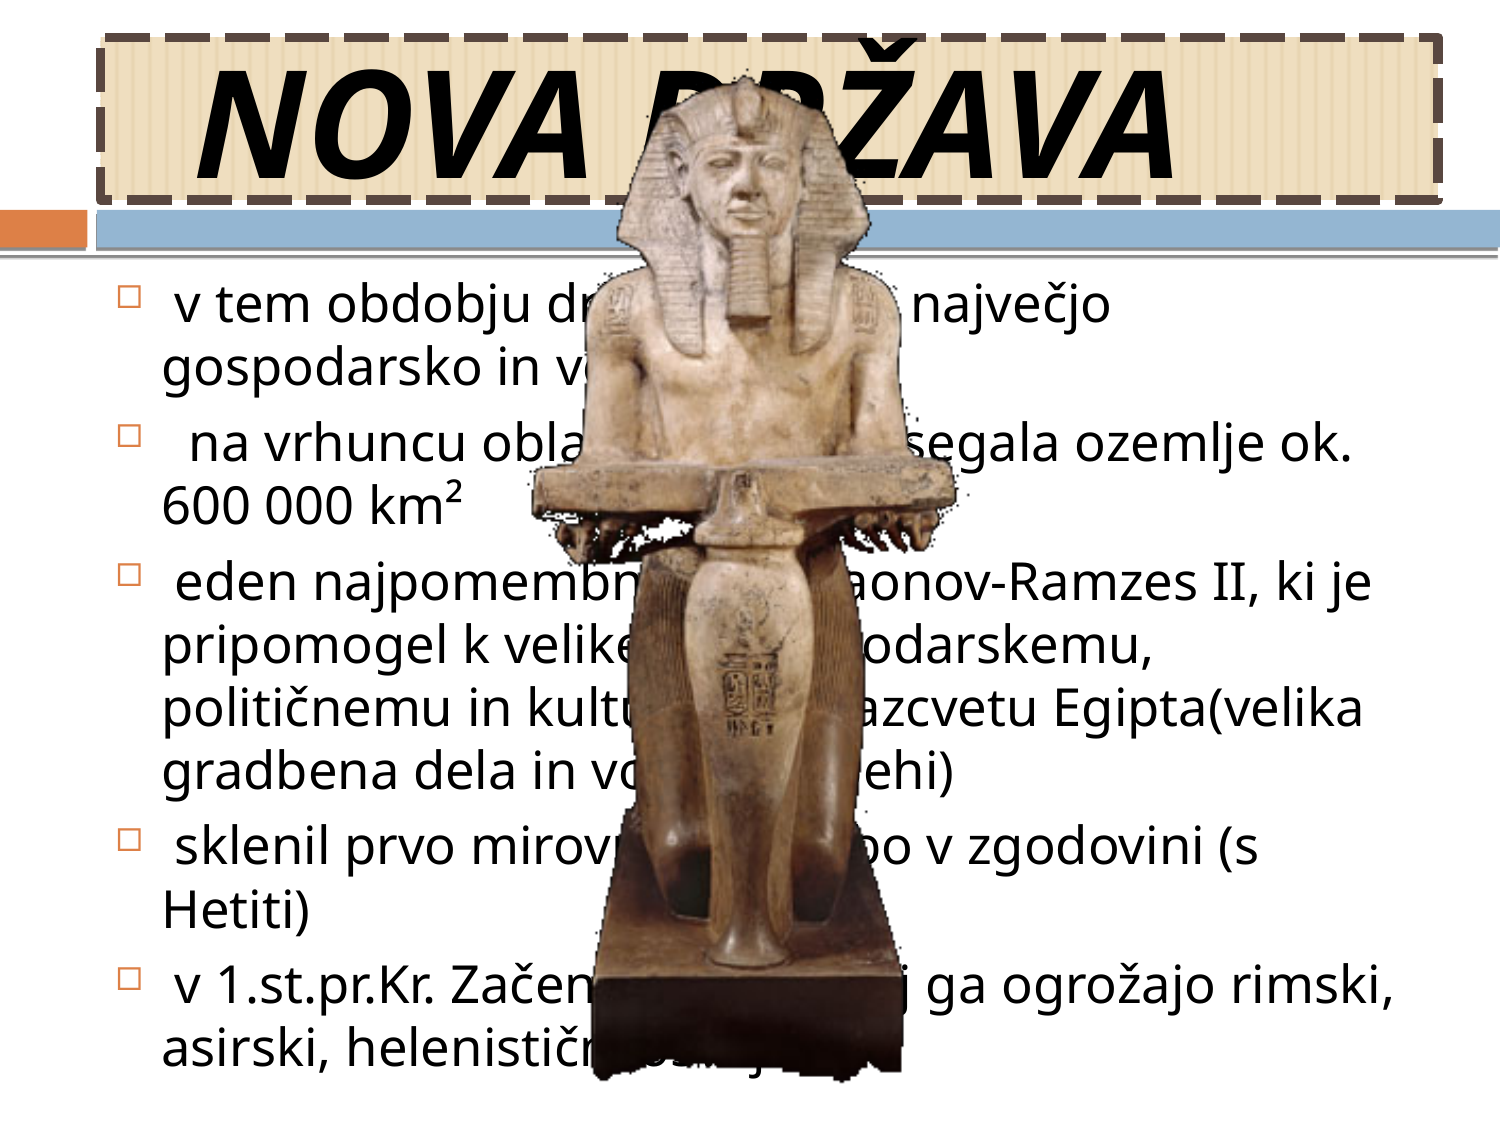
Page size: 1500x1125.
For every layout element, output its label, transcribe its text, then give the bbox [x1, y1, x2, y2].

list v tem obdobju država doseže največjo gospodarsko in vojaško moč na vrhuncu oblasti država obsegala ozemlje ok. 600 000 km² eden najpomembnejših faraonov-Ramzes II, ki je pripomogel k velikemu gospodarskemu, političnemu in kulturnemu razcvetu Egipta(velika gradbena dela in vojaški uspehi) sklenil prvo mirovno pogodbo v zgodovini (s Hetiti) v 1.st.pr.Kr. Začenja slabeti, saj ga ogrožajo rimski, asirski, helenistični osvajalci [100, 262, 375, 1090]
picture [375, 31, 1125, 1094]
list v tem obdobju država doseže največjo gospodarsko in vojaško moč na vrhuncu oblasti država obsegala ozemlje ok. 600 000 km² eden najpomembnejših faraonov-Ramzes II, ki je pripomogel k velikemu gospodarskemu, političnemu in kulturnemu razcvetu Egipta(velika gradbena dela in vojaški uspehi) sklenil prvo mirovno pogodbo v zgodovini (s Hetiti) v 1.st.pr.Kr. Začenja slabeti, saj ga ogrožajo rimski, asirski, helenistični osvajalci [1125, 262, 1438, 1090]
title NOVA DRŽAVA [1125, 37, 1438, 200]
title NOVA DRŽAVA [100, 37, 375, 200]
